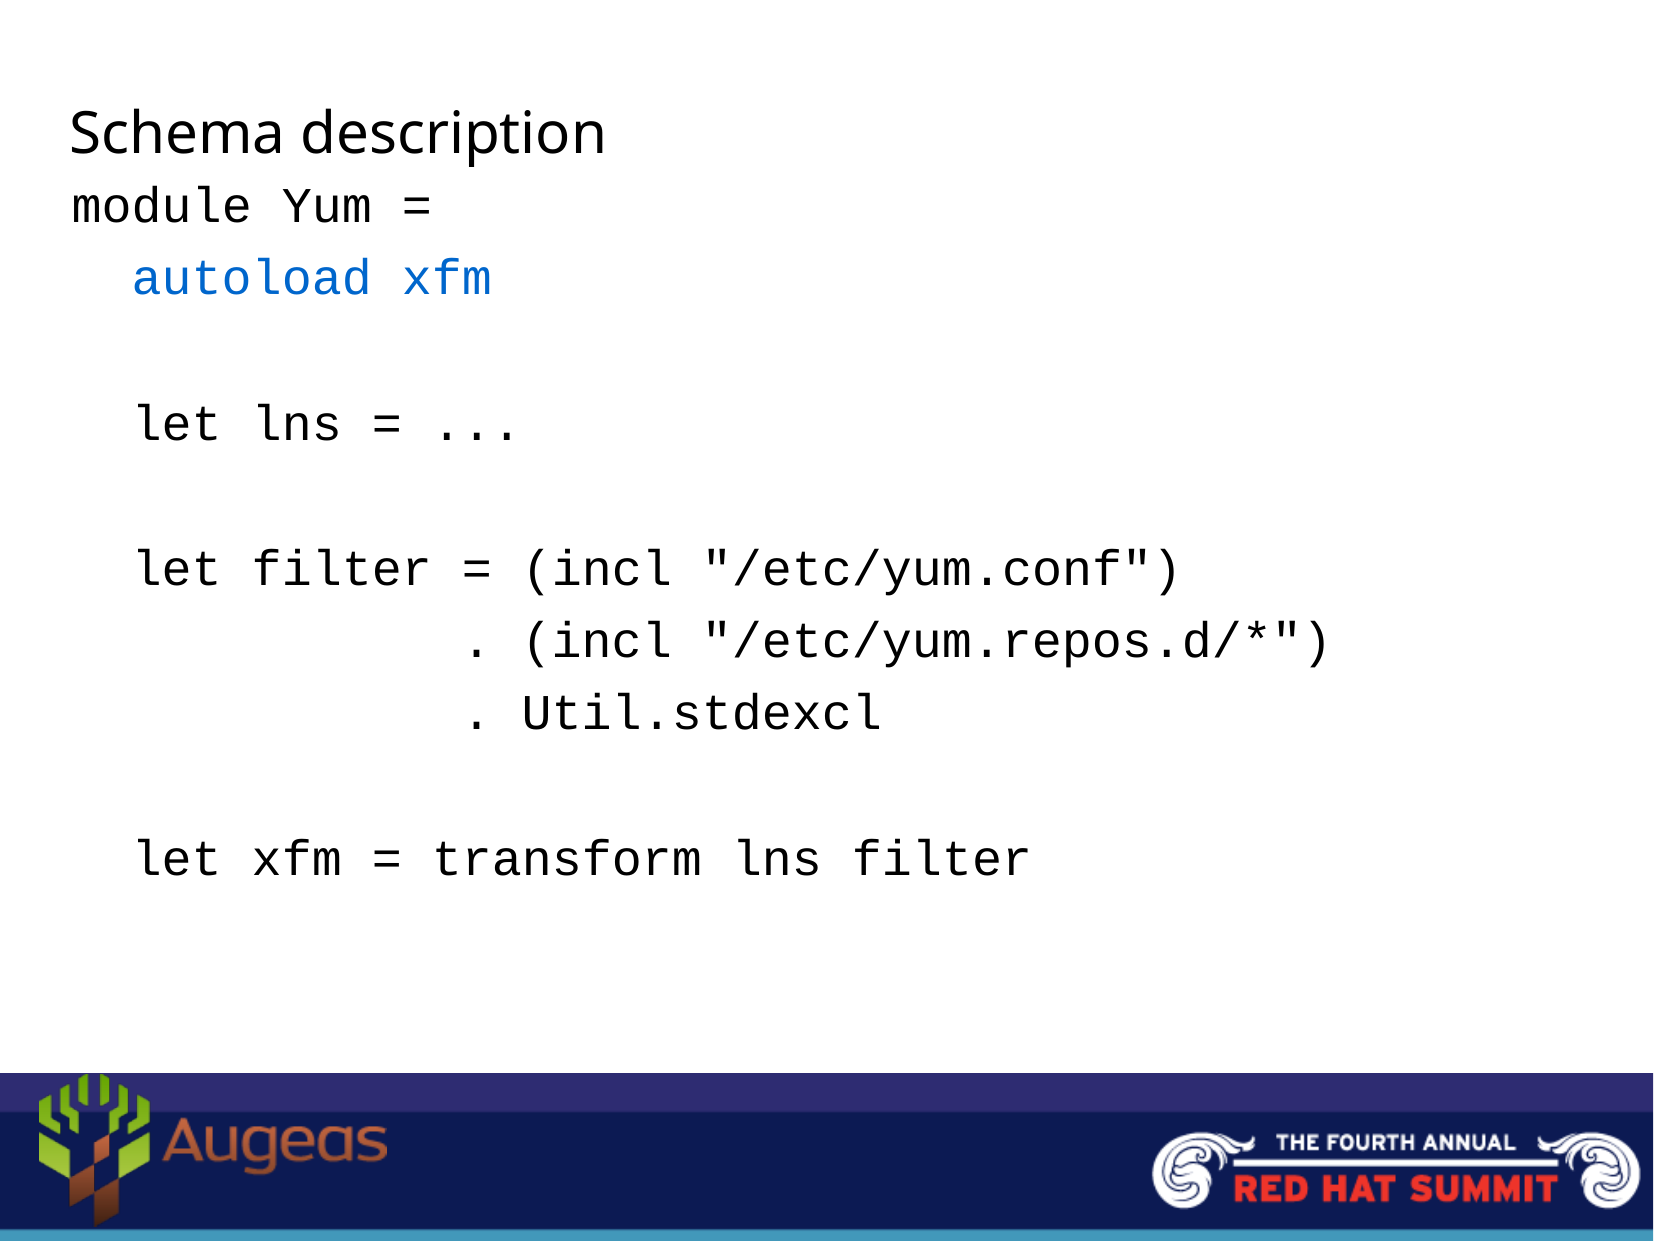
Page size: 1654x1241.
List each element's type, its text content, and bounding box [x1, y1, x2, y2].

list module Yum = autoload xfm let lns = ... let filter = (incl "/etc/yum.conf") . (incl "/etc/yum.repos.d/*") . Util.stdexcl let xfm = transform lns filter [71, 180, 1495, 1089]
title Schema description [69, 71, 1501, 190]
picture [0, 1073, 1654, 1241]
